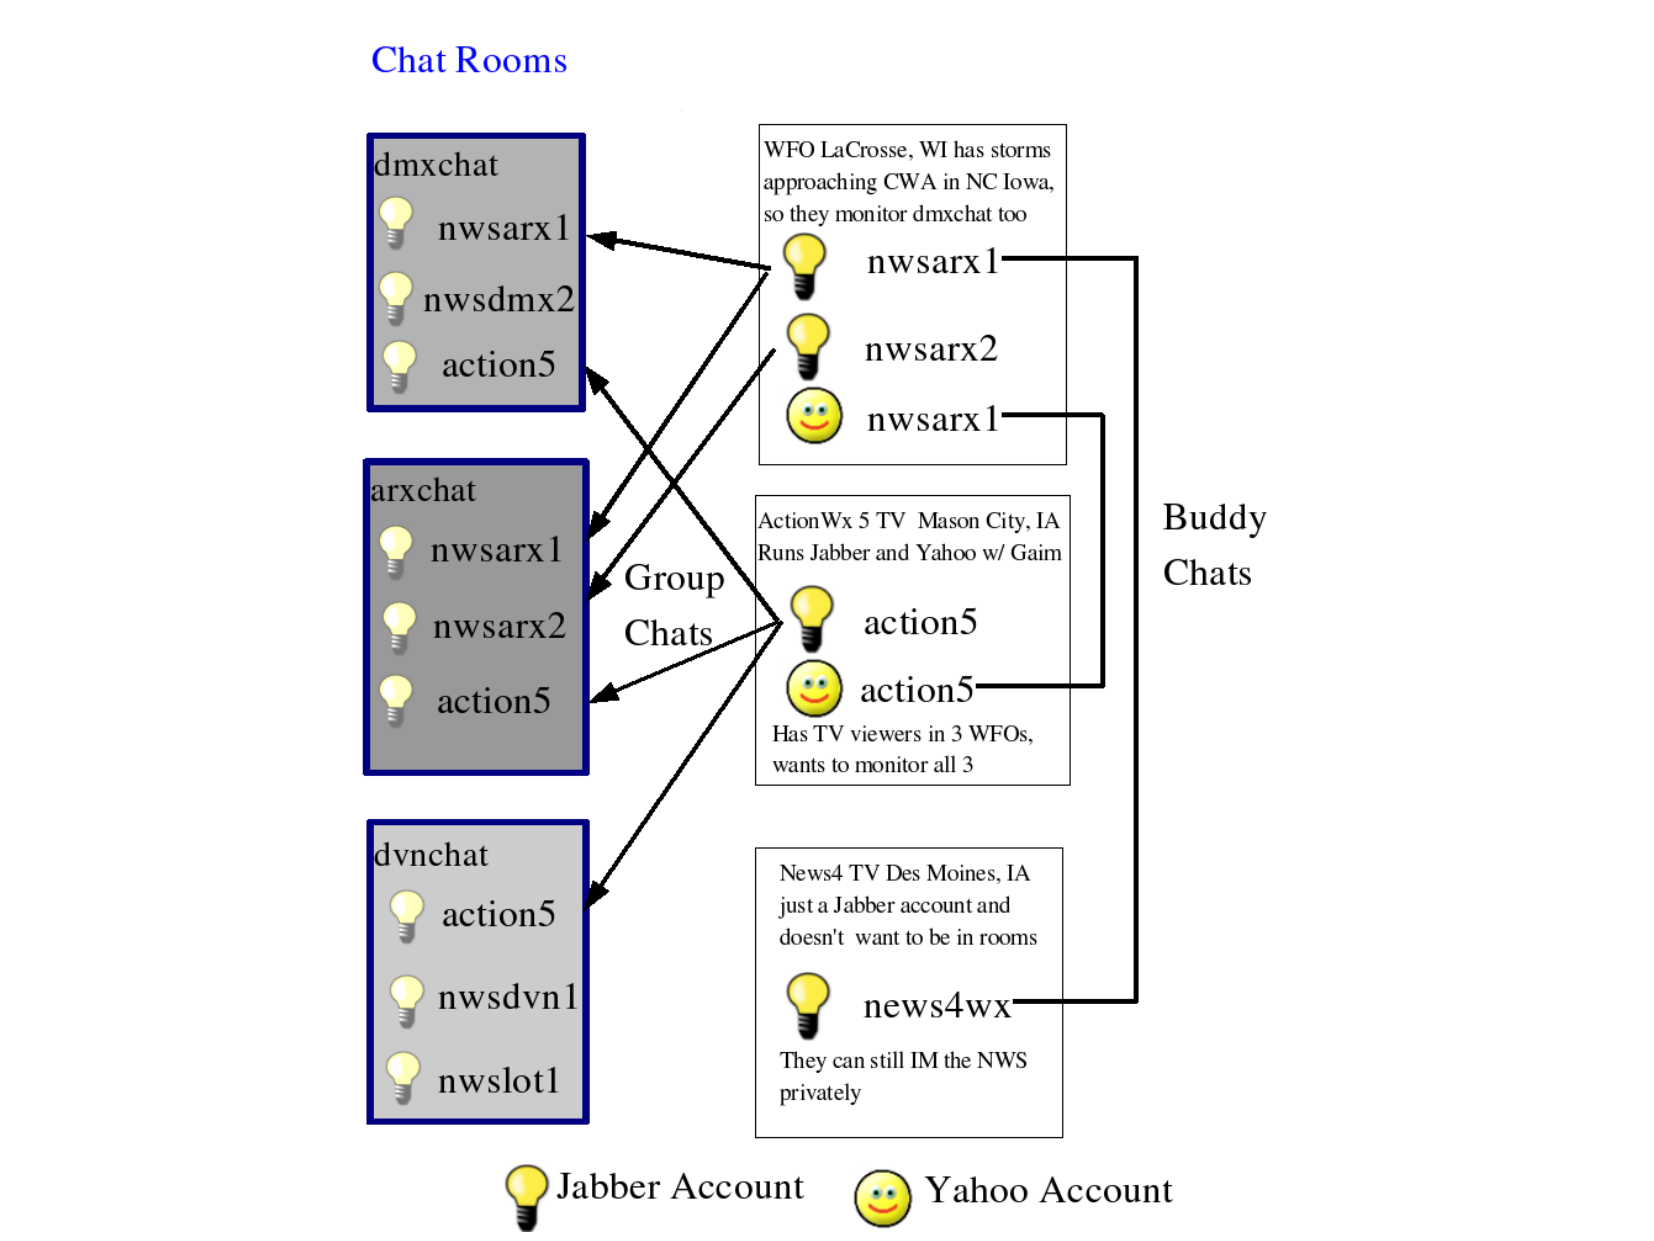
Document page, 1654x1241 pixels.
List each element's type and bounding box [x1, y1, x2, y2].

picture [337, 0, 1283, 1232]
